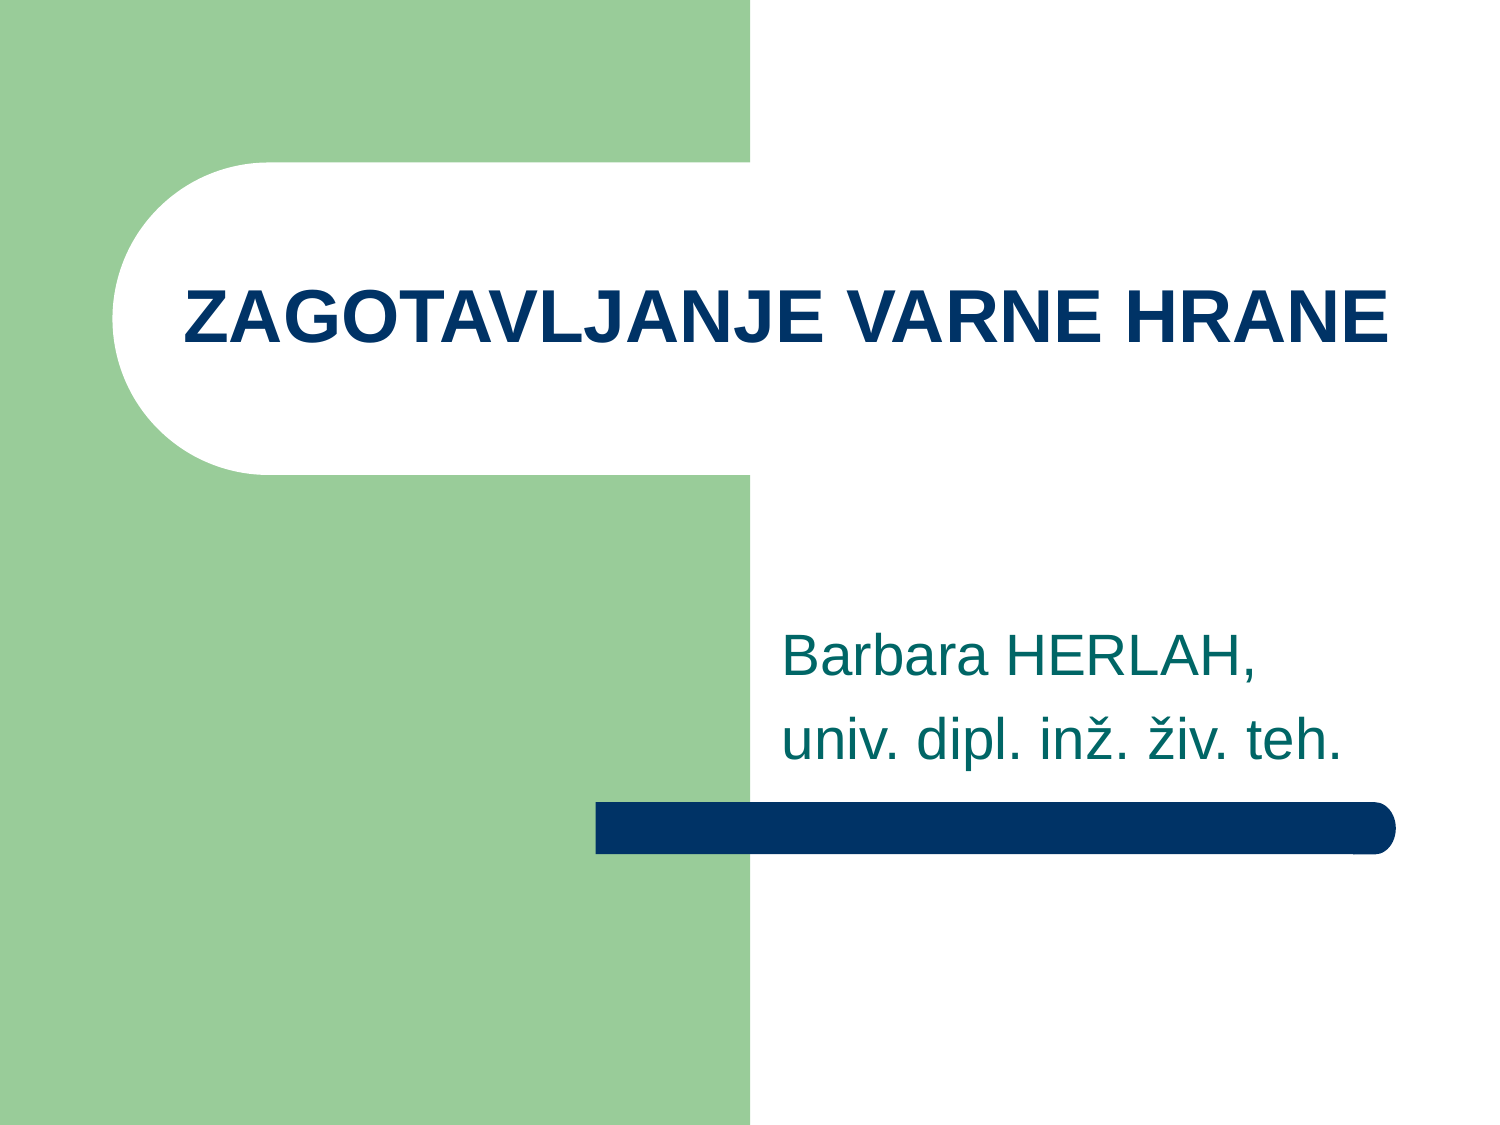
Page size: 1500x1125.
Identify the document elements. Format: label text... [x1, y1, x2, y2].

title ZAGOTAVLJANJE VARNE HRANE [158, 208, 1417, 430]
text_box Barbara HERLAH, univ. dipl. inž. živ. teh. [766, 480, 1426, 780]
